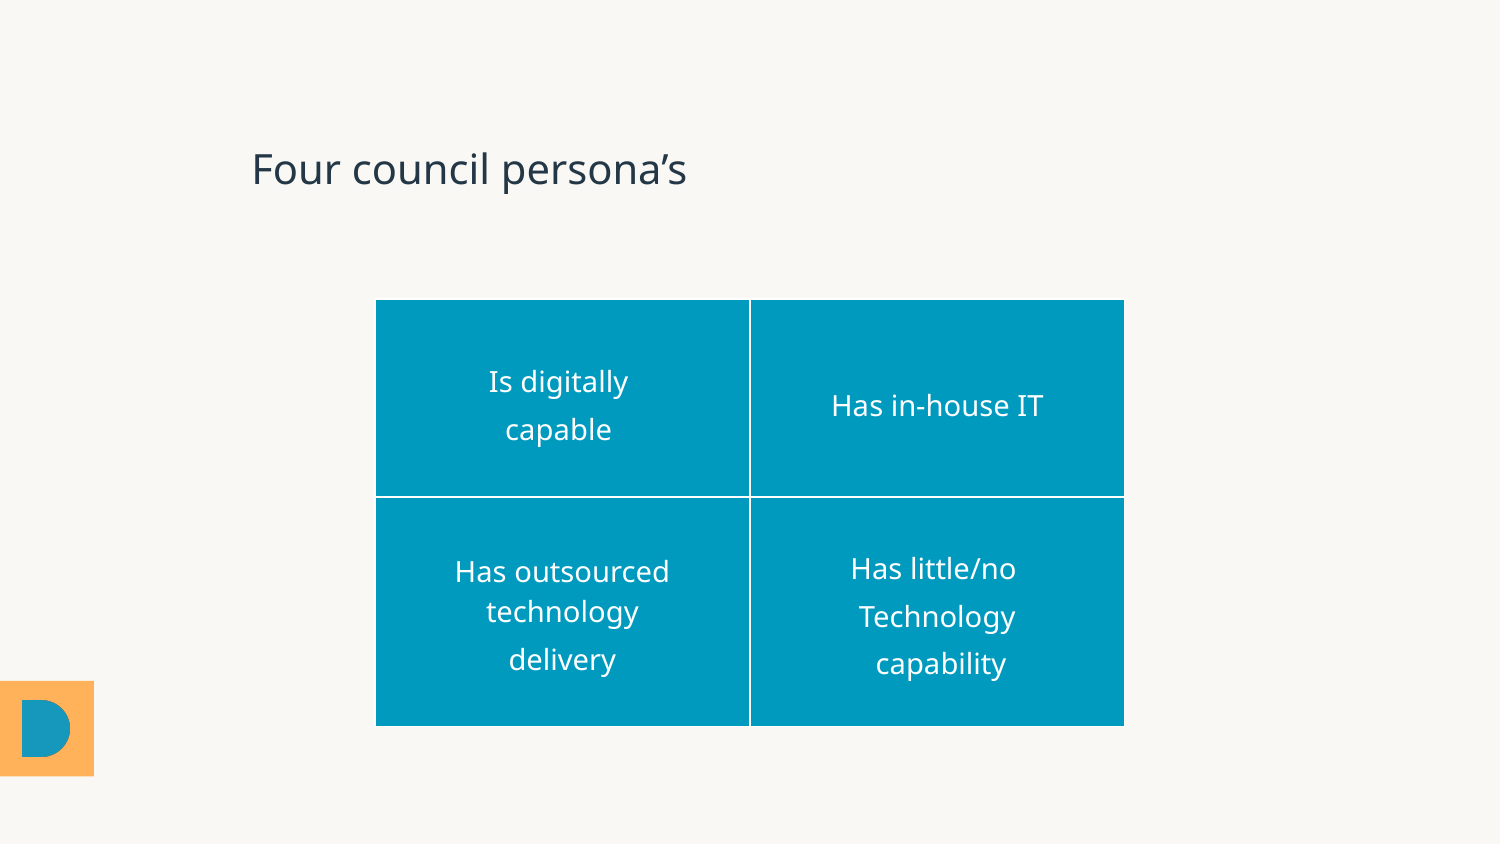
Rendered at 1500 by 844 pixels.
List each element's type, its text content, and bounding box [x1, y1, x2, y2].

table_cell Has little/no Technology capability [751, 498, 1124, 726]
picture [22, 700, 70, 757]
table_header Has in-house IT [751, 300, 1124, 496]
table_cell Has outsourced technology delivery [376, 498, 749, 726]
table_header Is digitally capable [376, 300, 749, 496]
title Four council persona’s [236, 118, 1329, 238]
